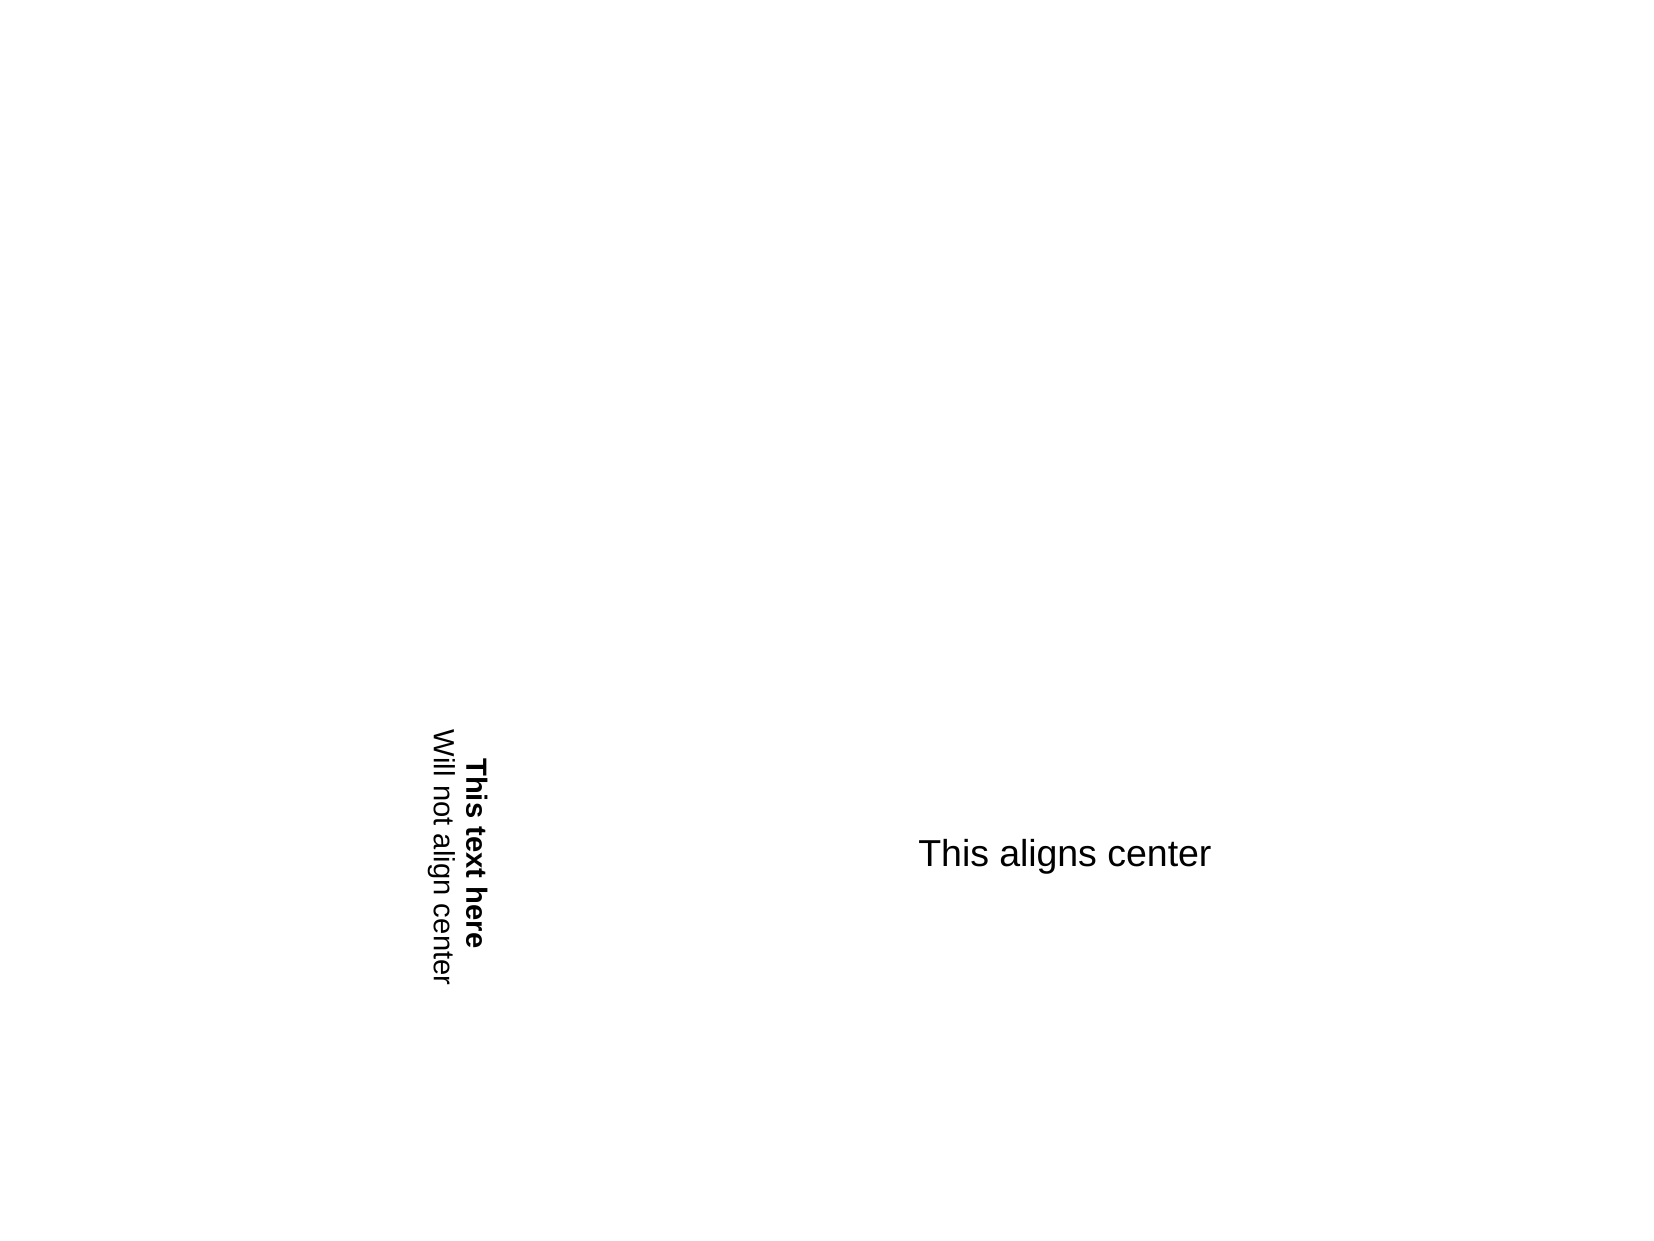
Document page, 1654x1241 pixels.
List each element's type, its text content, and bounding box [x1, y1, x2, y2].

text_box This text here Will not align center [420, 714, 501, 1141]
text_box This aligns center [855, 825, 1276, 882]
